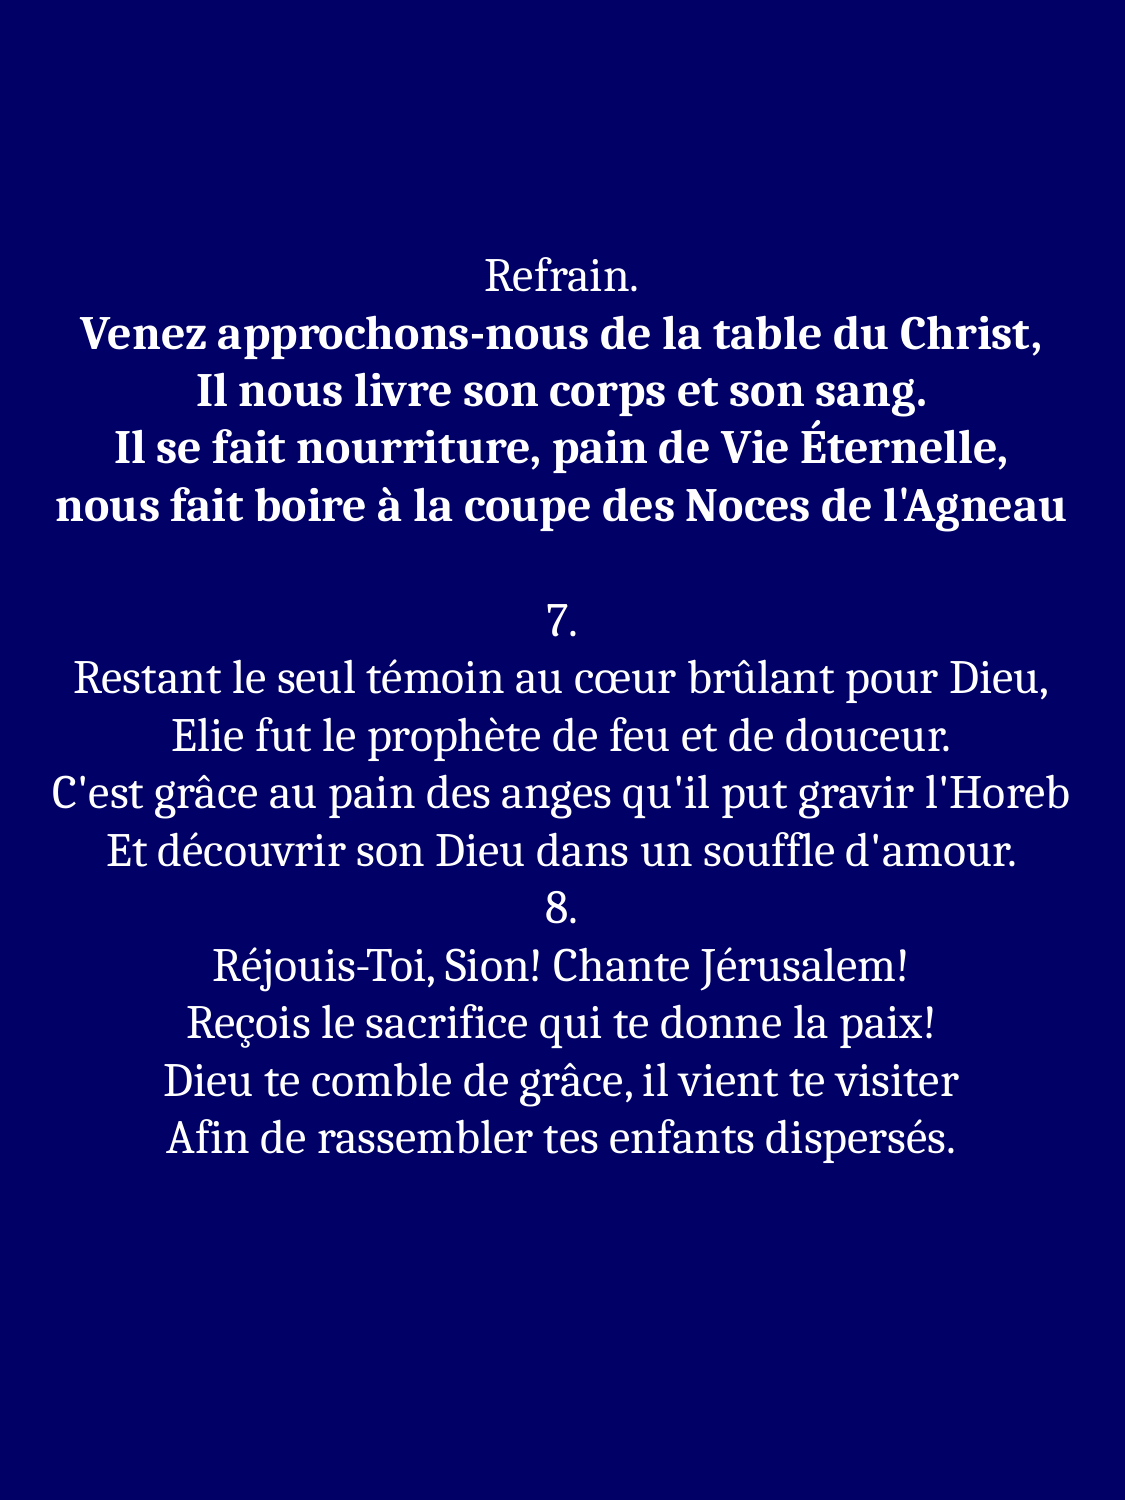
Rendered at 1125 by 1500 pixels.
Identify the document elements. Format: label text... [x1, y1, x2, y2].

text_box Refrain. Venez approchons-nous de la table du Christ, Il nous livre son corps et son sang. Il se fait nourriture, pain de Vie Éternelle, nous fait boire à la coupe des Noces de l'Agneau 7. Restant le seul témoin au cœur brûlant pour Dieu, Elie fut le prophète de feu et de douceur. C'est grâce au pain des anges qu'il put gravir l'Horeb Et découvrir son Dieu dans un souffle d'amour. 8. Réjouis-Toi, Sion! Chante Jérusalem! Reçois le sacrifice qui te donne la paix! Dieu te comble de grâce, il vient te visiter Afin de rassembler tes enfants dispersés. [0, 236, 1125, 1288]
